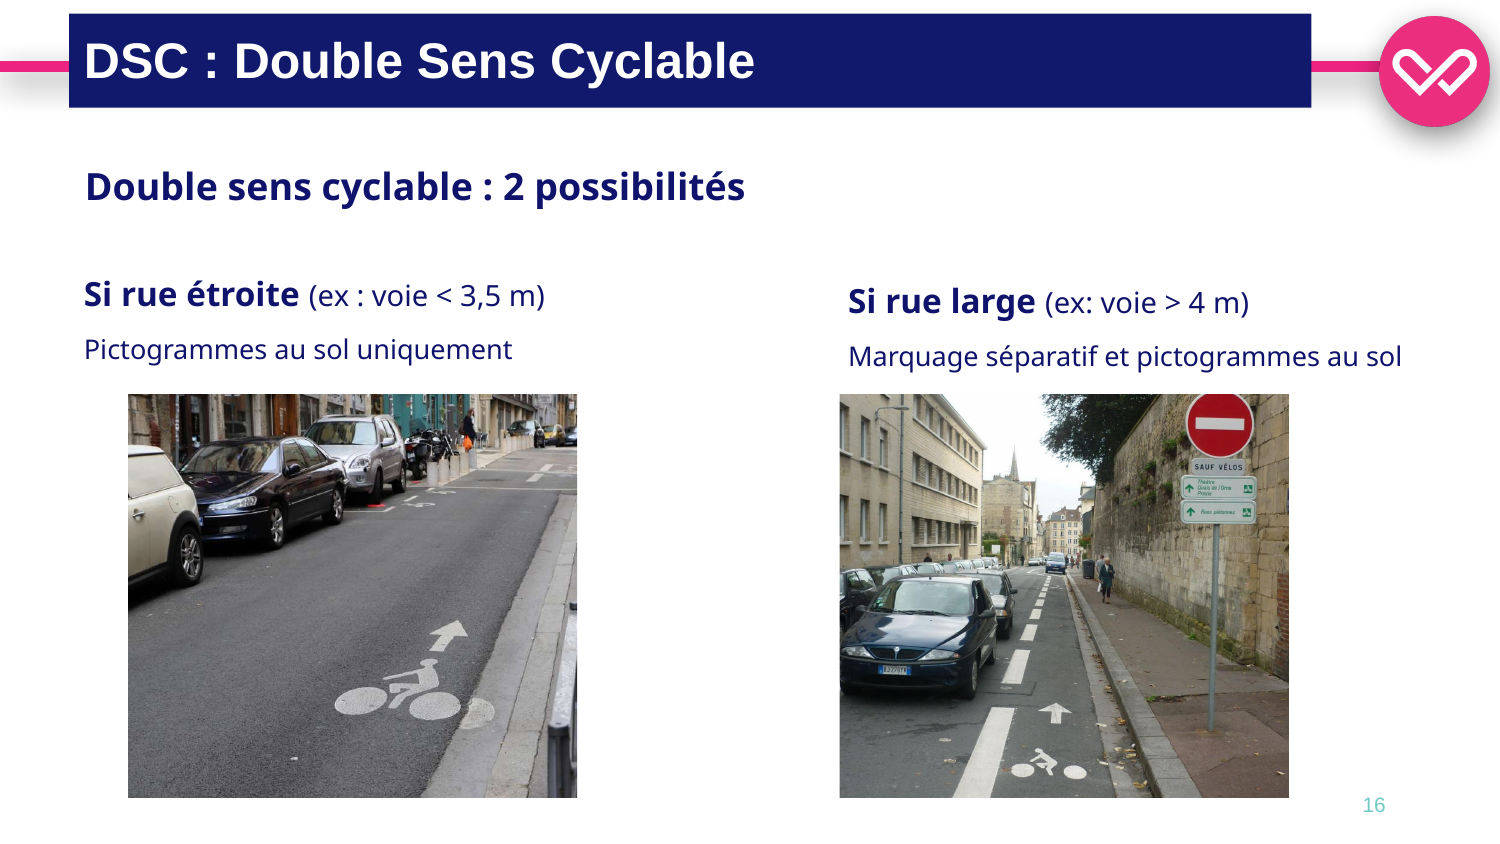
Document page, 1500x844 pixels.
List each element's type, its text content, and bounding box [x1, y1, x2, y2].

text_box Double sens cyclable : 2 possibilités [51, 141, 828, 236]
picture [839, 394, 1289, 798]
picture [1379, 16, 1490, 127]
text_box Si rue large (ex: voie > 4 m) Marquage séparatif et pictogrammes au sol [833, 241, 1465, 388]
title DSC : Double Sens Cyclable [69, 13, 1312, 108]
picture [128, 394, 578, 798]
slide_number <number> [1059, 782, 1397, 827]
text_box Si rue étroite (ex : voie < 3,5 m) Pictogrammes au sol uniquement [68, 241, 749, 429]
